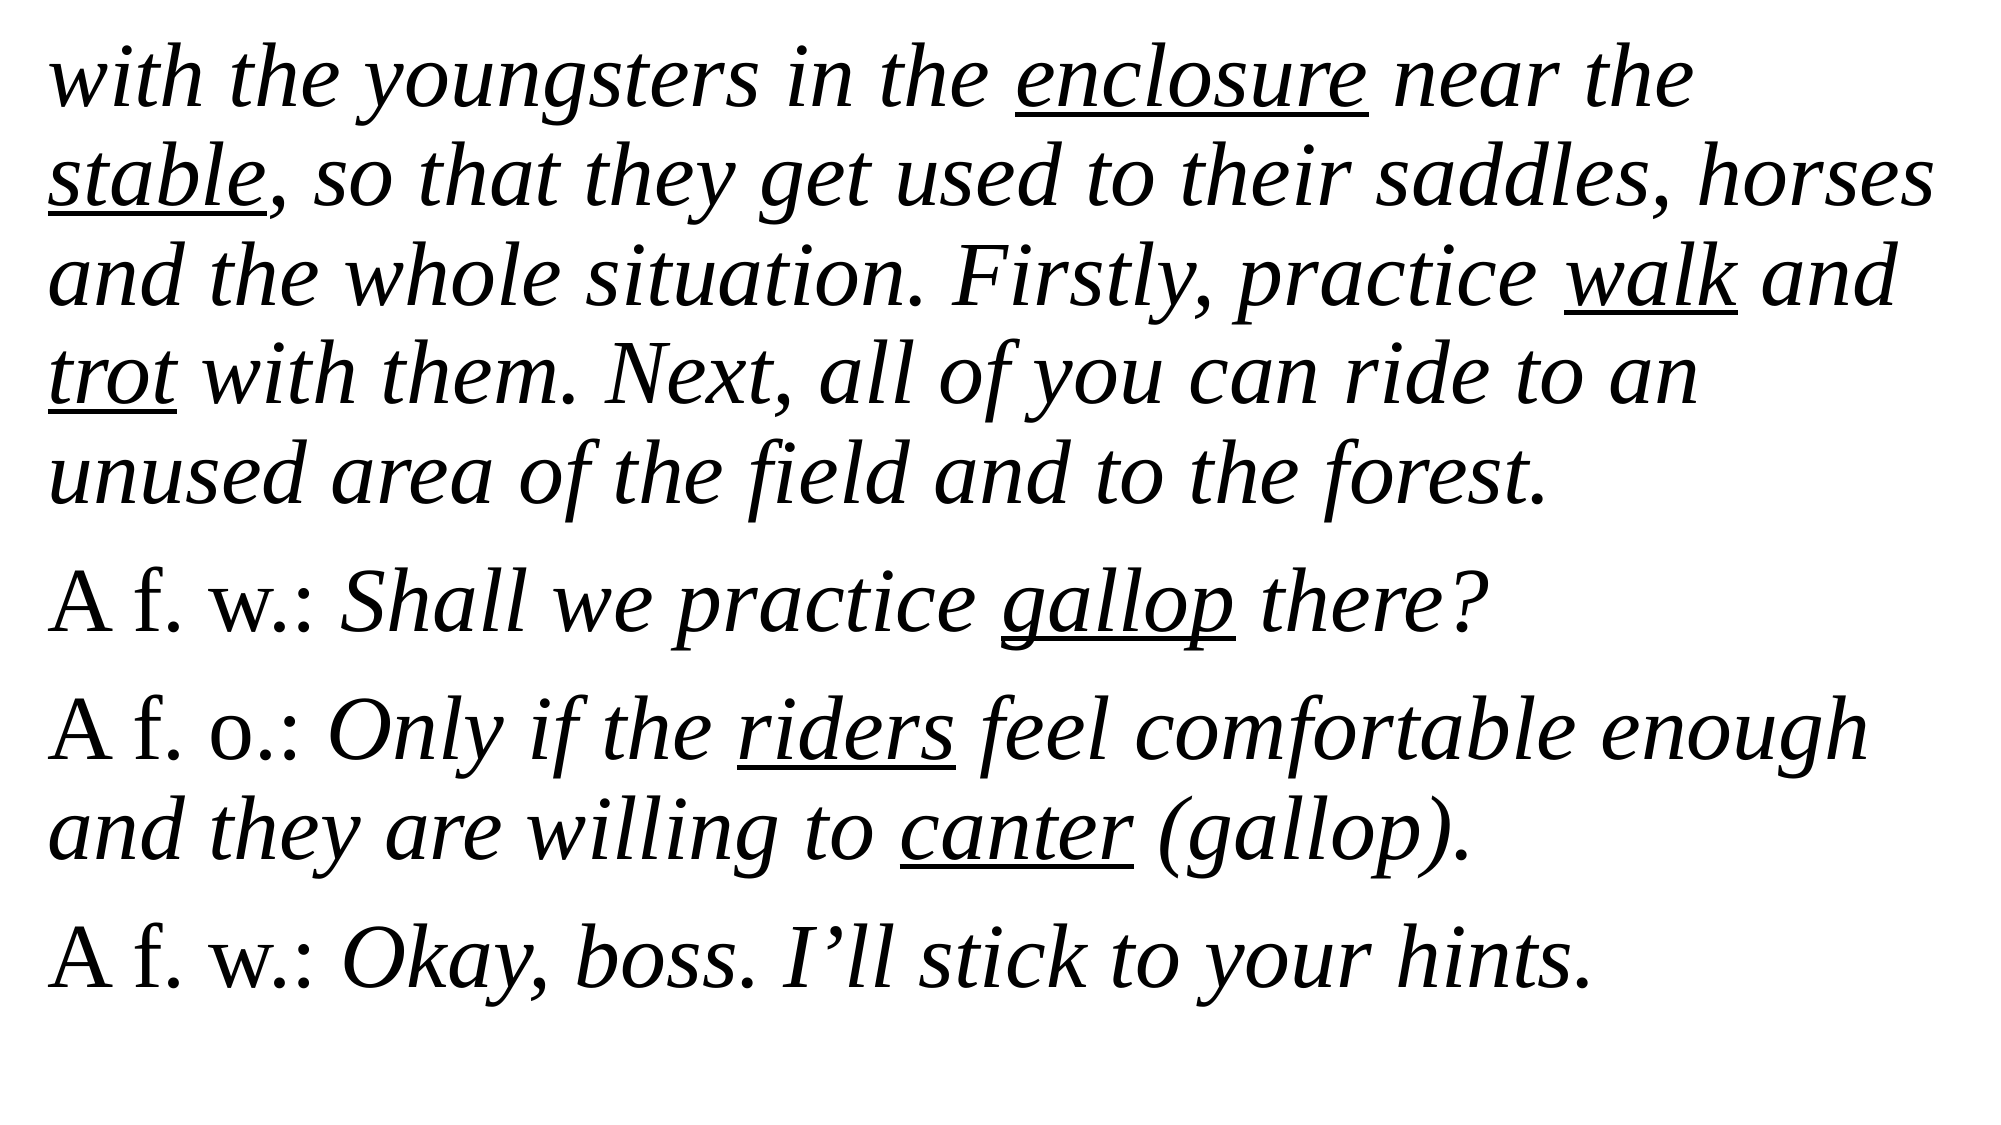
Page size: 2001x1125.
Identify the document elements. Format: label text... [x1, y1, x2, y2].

list with the youngsters in the enclosure near the stable, so that they get used to their saddles, horses and the whole situation. Firstly, practice walk and trot with them. Next, all of you can ride to an unused area of the field and to the forest. A f. w.: Shall we practice gallop there? A f. o.: Only if the riders feel comfortable enough and they are willing to canter (gallop). A f. w.: Okay, boss. I’ll stick to your hints. [33, 20, 1973, 1125]
